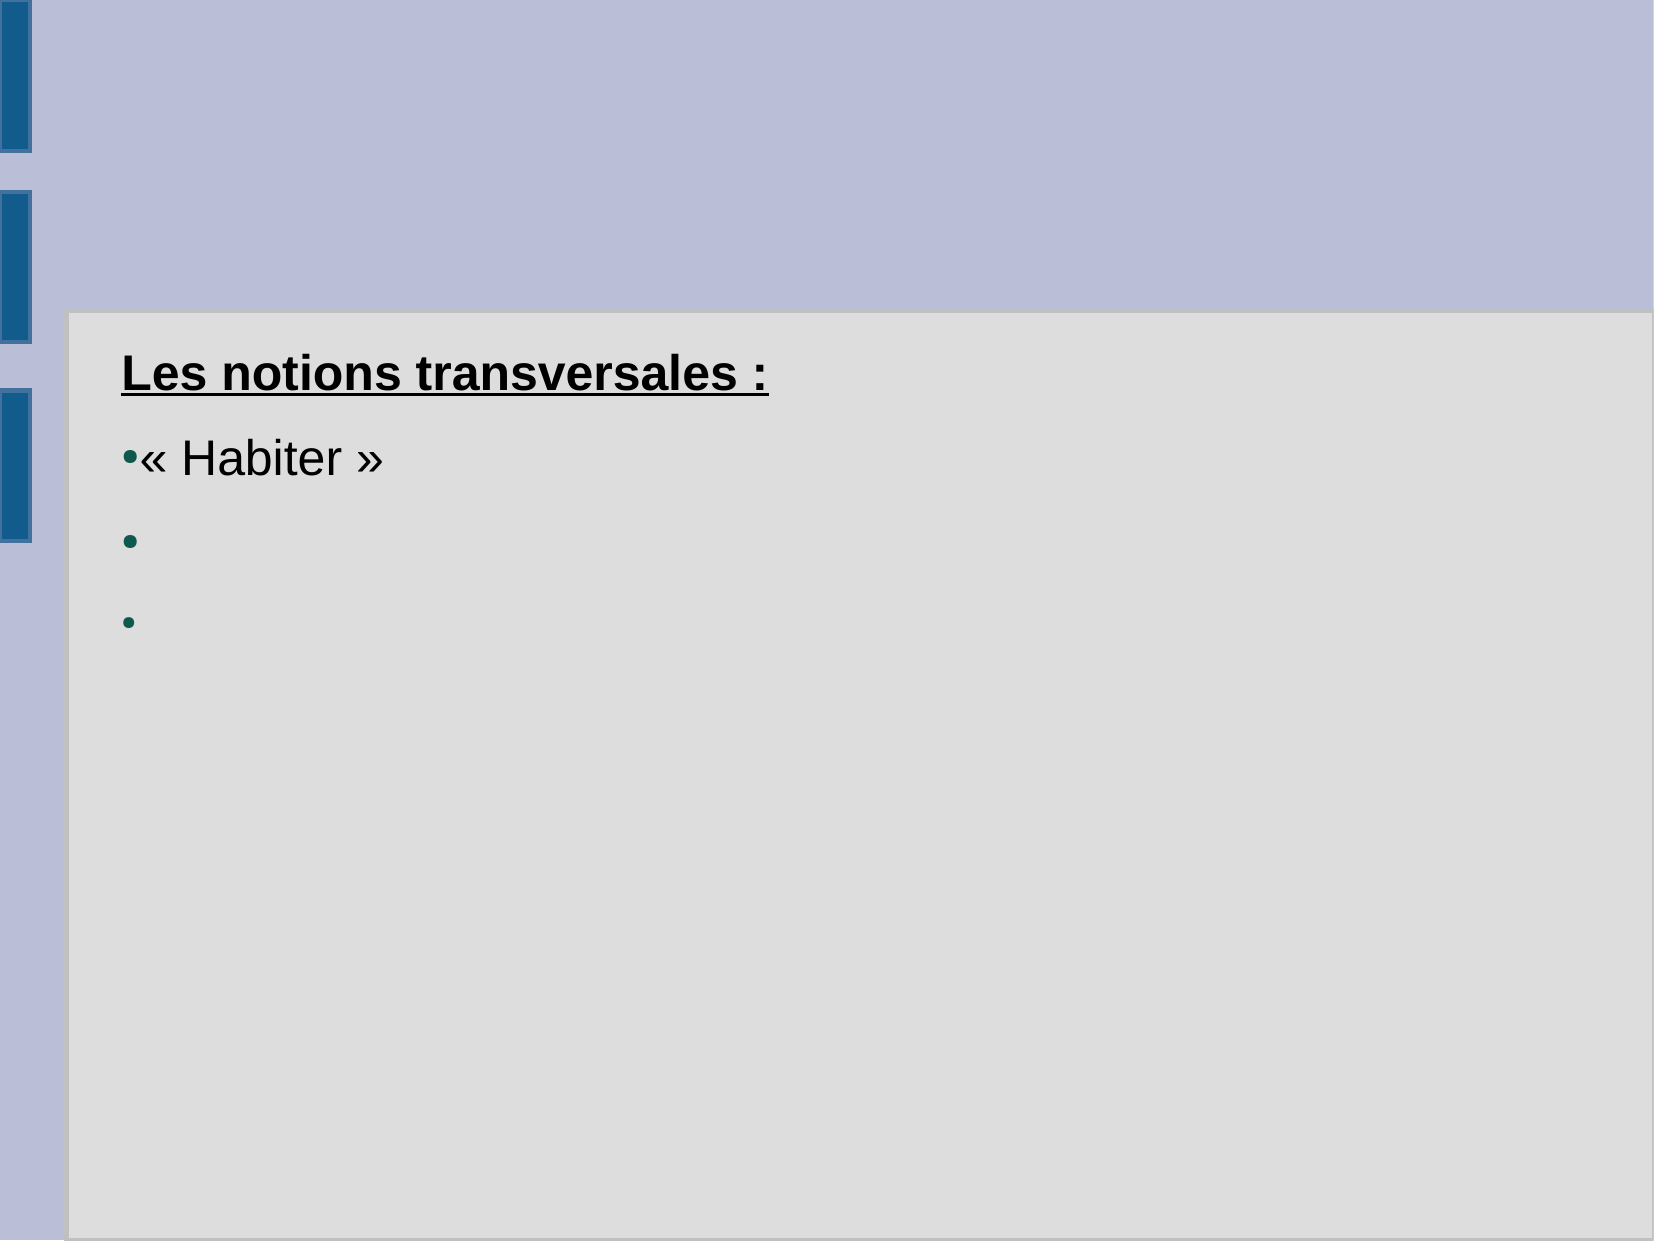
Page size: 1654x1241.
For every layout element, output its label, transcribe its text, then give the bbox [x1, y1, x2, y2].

list Les notions transversales : « Habiter » [121, 344, 1534, 1127]
text_box [94, 342, 1548, 414]
